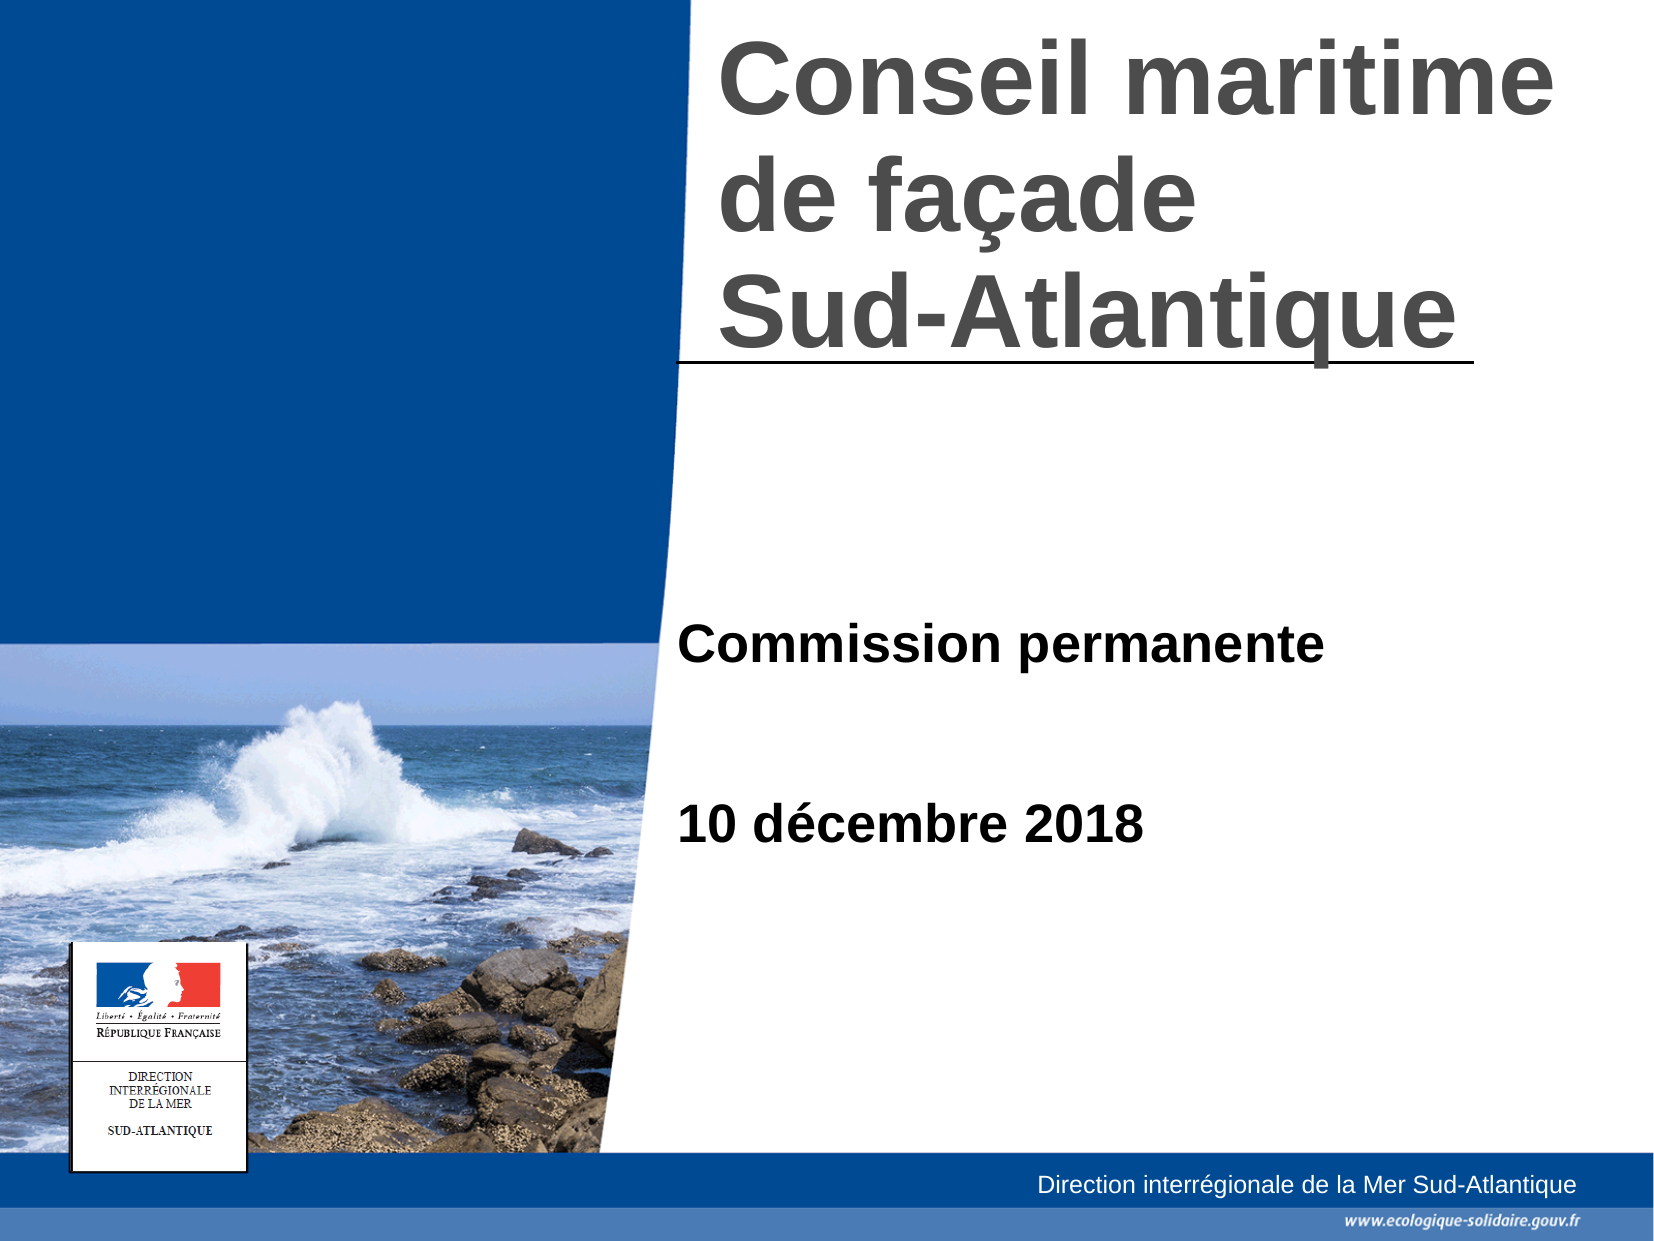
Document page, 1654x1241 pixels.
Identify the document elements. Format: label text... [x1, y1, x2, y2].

picture [0, 0, 1654, 1241]
title Conseil maritime de façade Sud-Atlantique [717, 20, 1609, 370]
subtitle Commission permanente 10 décembre 2018 [677, 613, 1465, 854]
